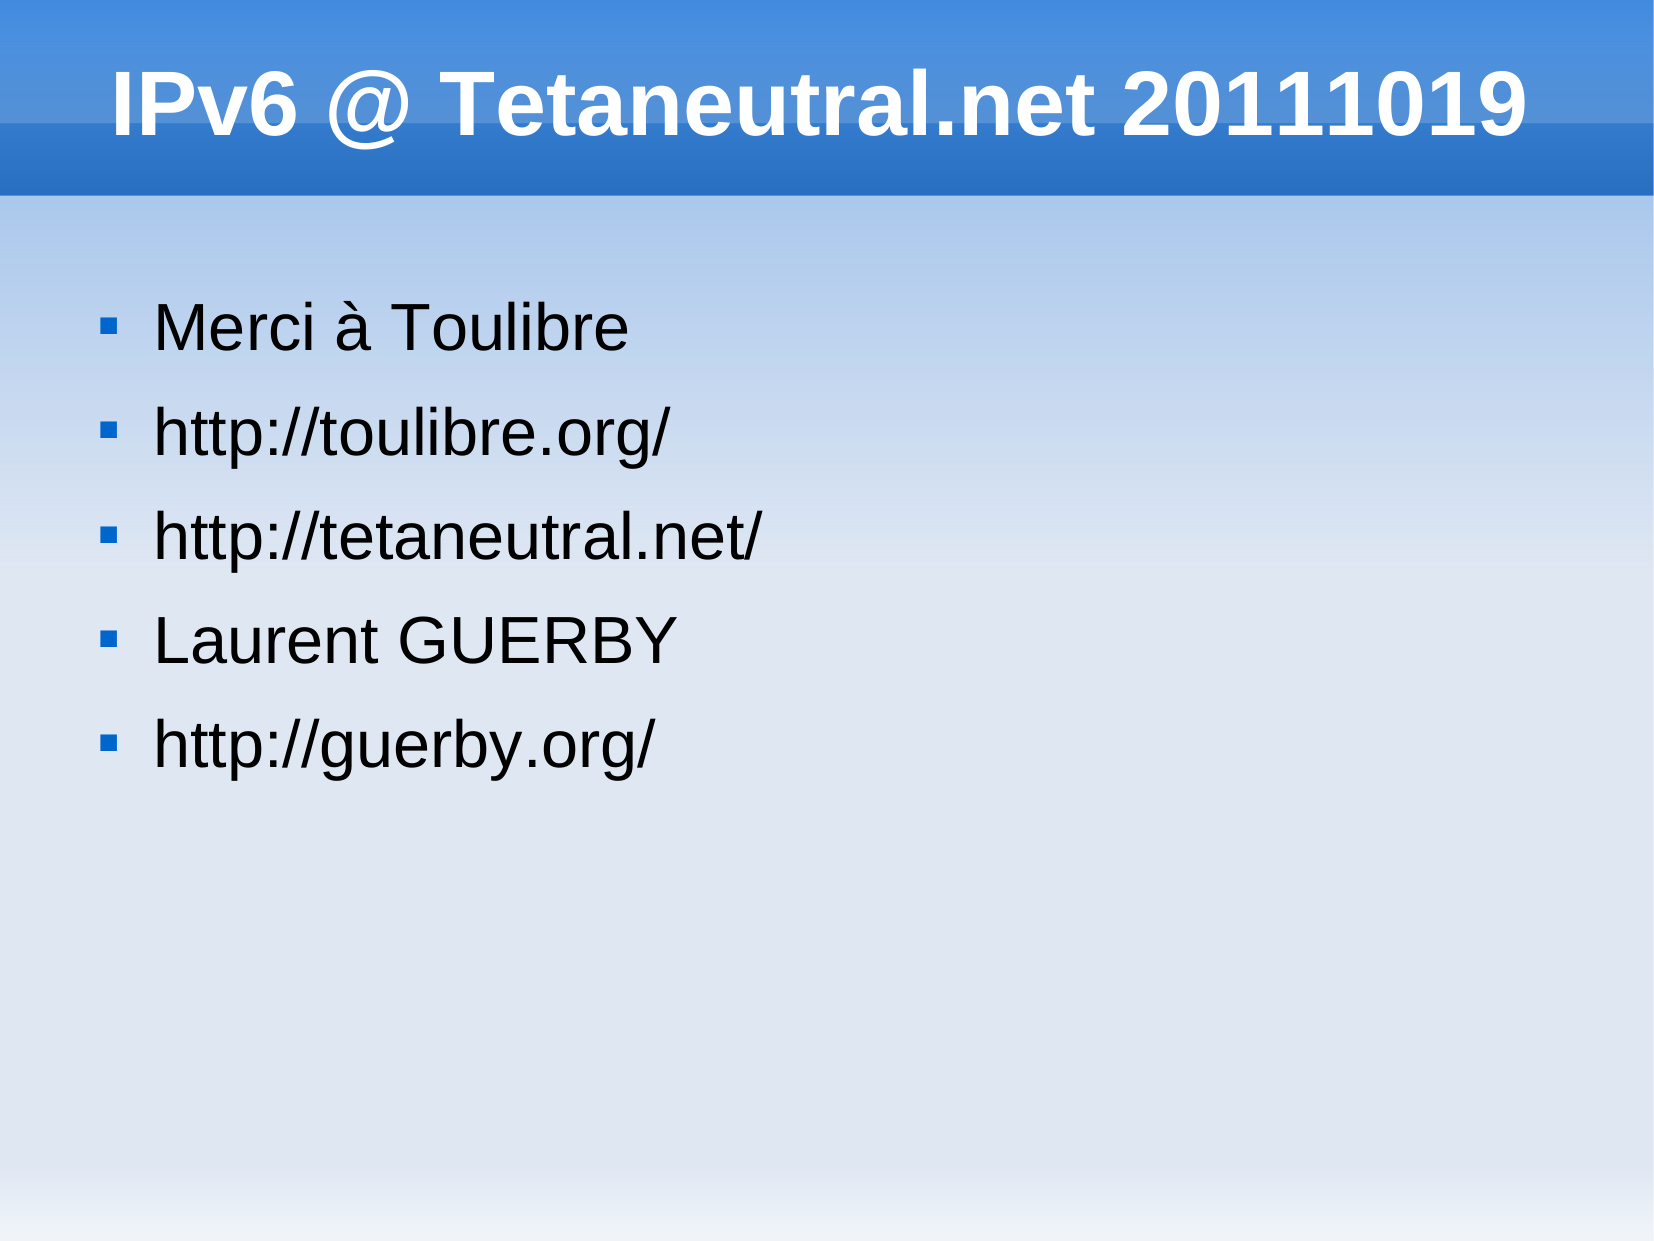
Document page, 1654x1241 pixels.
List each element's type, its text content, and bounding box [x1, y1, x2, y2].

title IPv6 @ Tetaneutral.net 20111019 [76, 7, 1565, 200]
picture [0, 0, 1654, 1241]
list Merci à Toulibre http://toulibre.org/ http://tetaneutral.net/ Laurent GUERBY http://guerby.org/ [82, 290, 1571, 1094]
